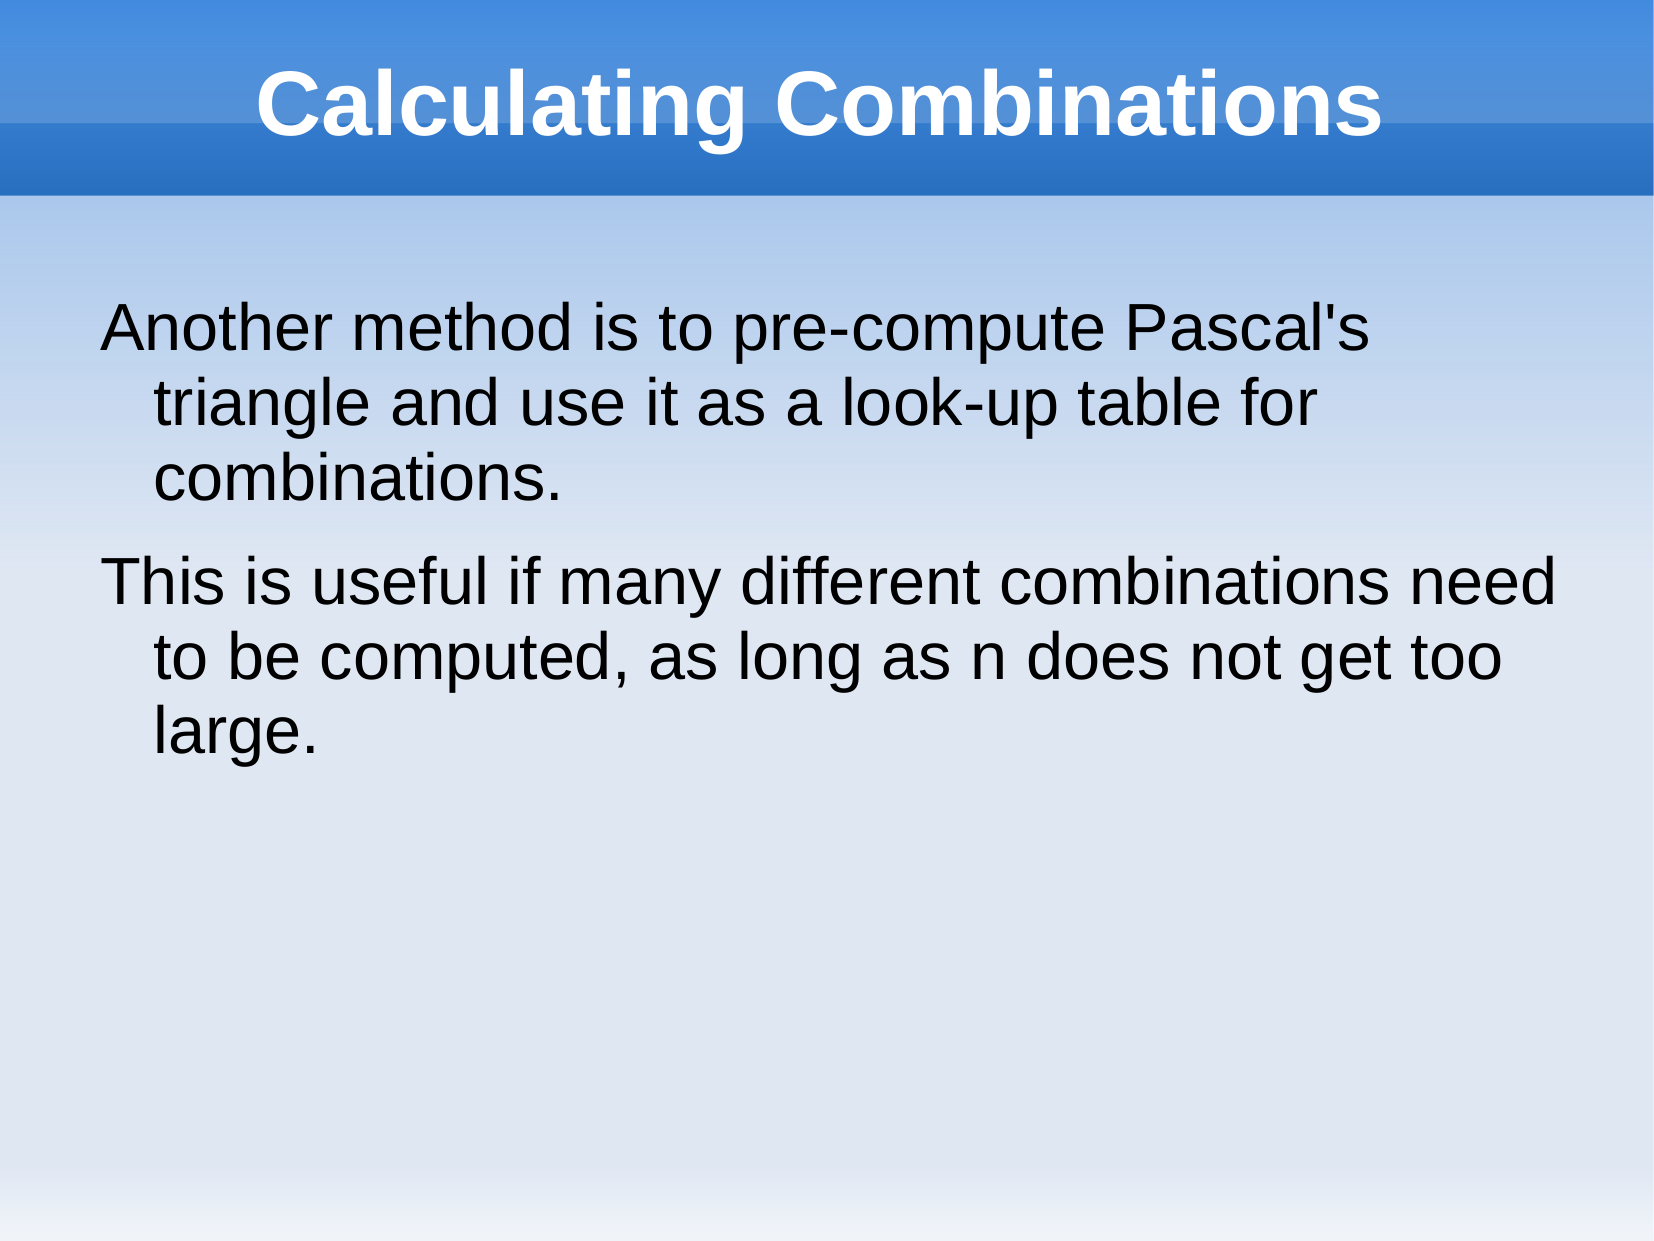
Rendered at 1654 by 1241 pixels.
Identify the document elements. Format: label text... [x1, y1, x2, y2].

list Another method is to pre-compute Pascal's triangle and use it as a look-up table for combinations. This is useful if many different combinations need to be computed, as long as n does not get too large. [82, 290, 1571, 1094]
title Calculating Combinations [76, 0, 1565, 208]
picture [0, 0, 1654, 1241]
